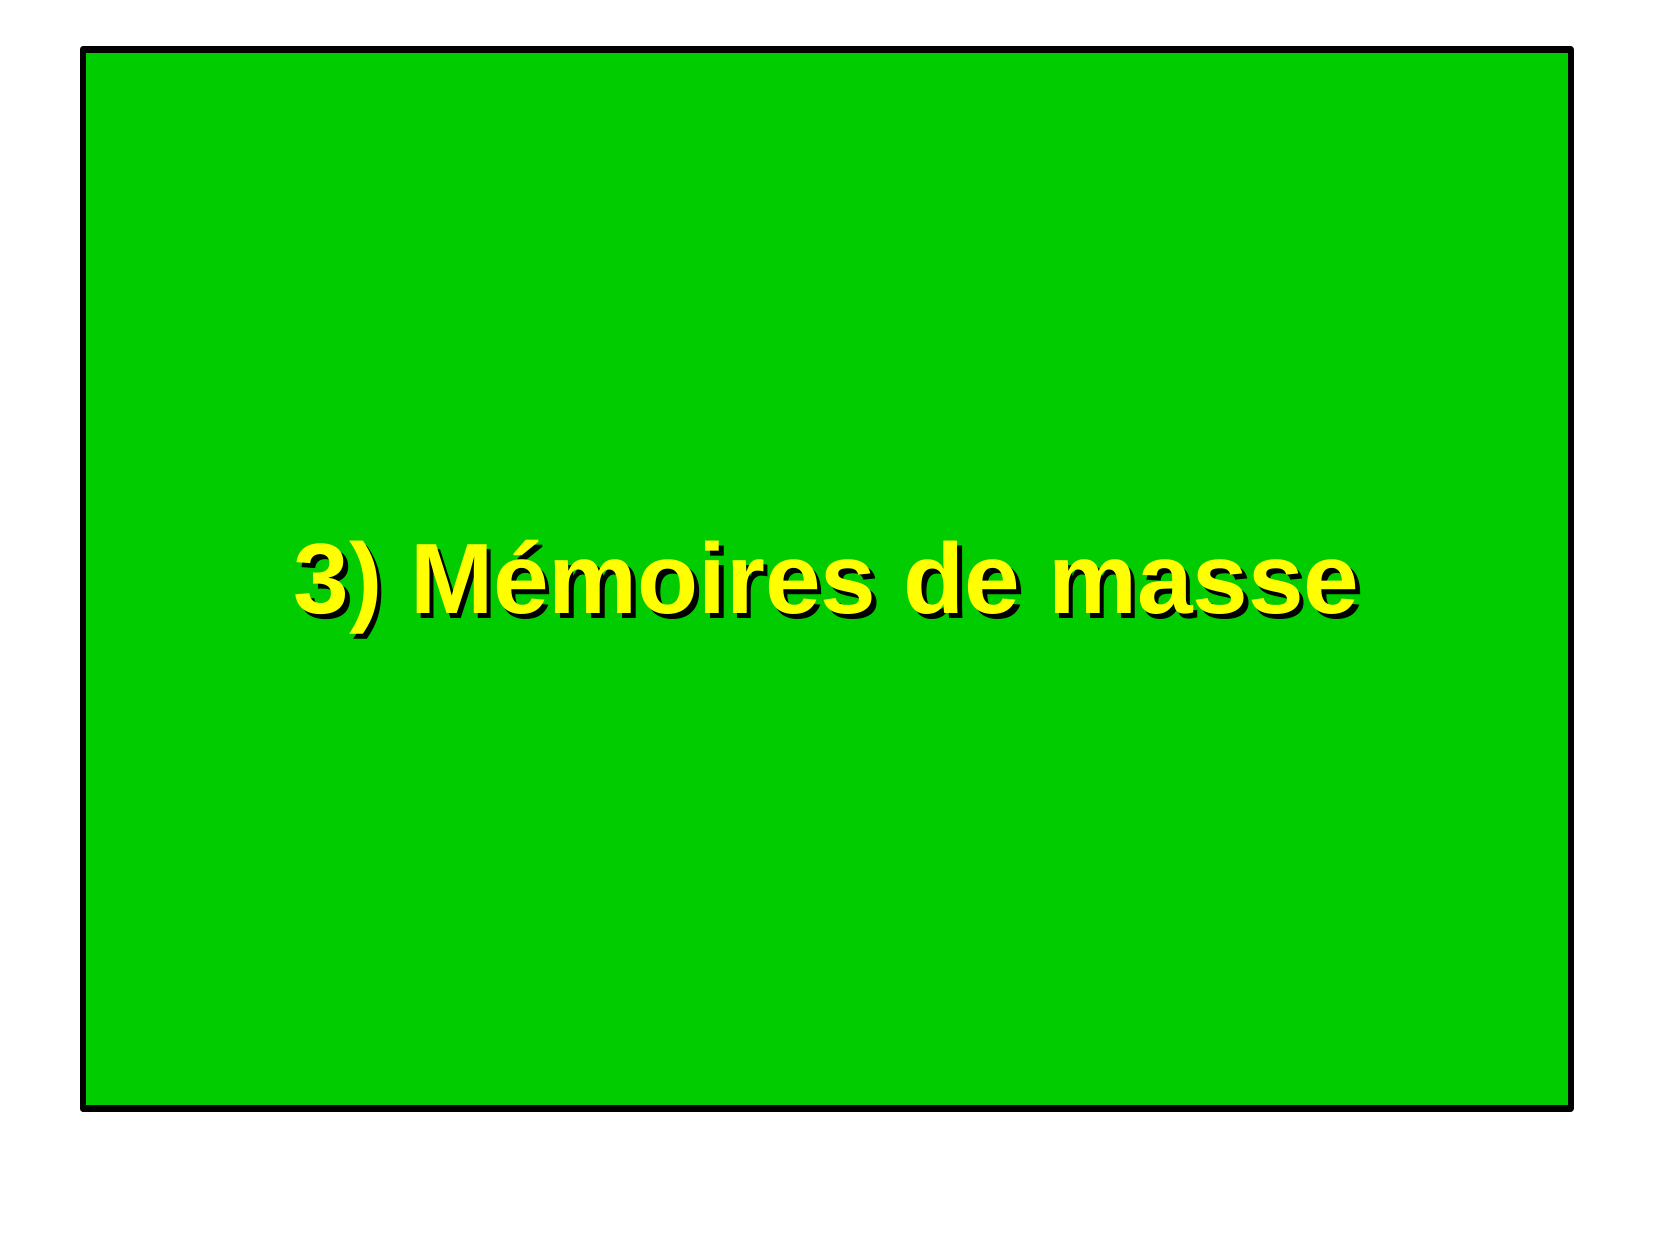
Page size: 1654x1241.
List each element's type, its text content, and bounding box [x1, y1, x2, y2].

subtitle 3) Mémoires de masse [82, 49, 1571, 1109]
